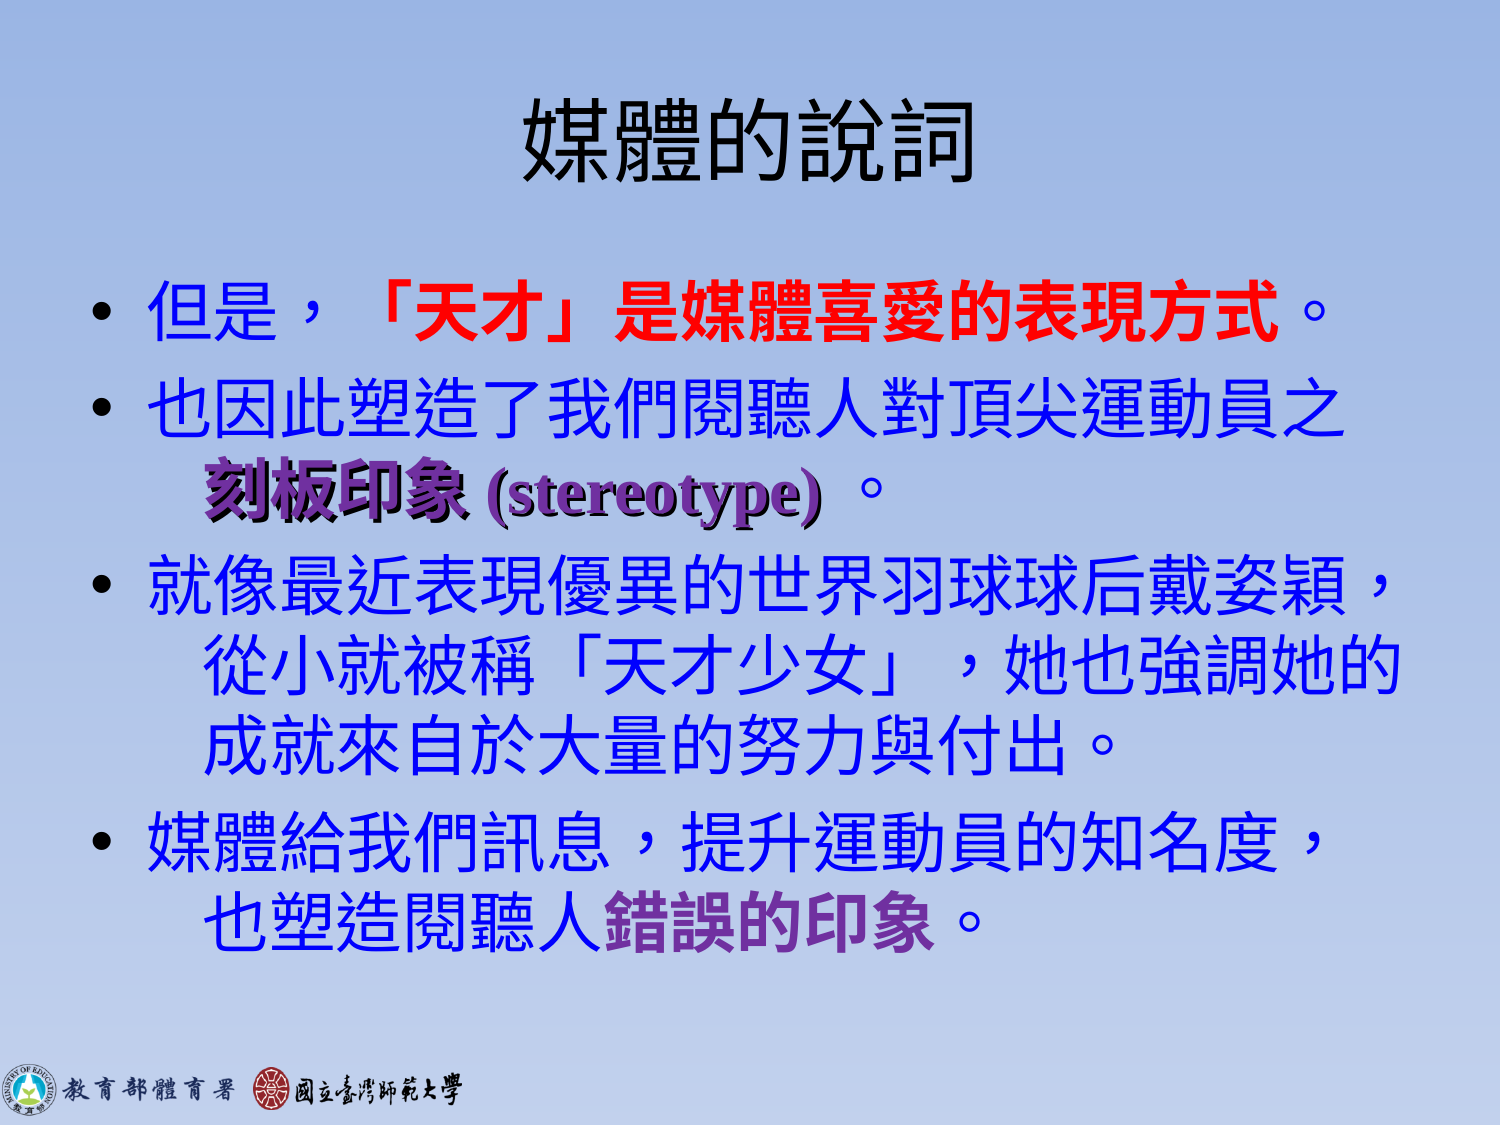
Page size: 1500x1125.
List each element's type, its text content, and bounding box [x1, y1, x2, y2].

title 媒體的說詞 [75, 45, 1426, 233]
list 但是，「天才」是媒體喜愛的表現方式。 也因此塑造了我們閱聽人對頂尖運動員之刻板印象(stereotype)。 就像最近表現優異的世界羽球球后戴姿穎，從小就被稱「天才少女」，她也強調她的成就來自於大量的努力與付出。 媒體給我們訊息，提升運動員的知名度，也塑造閱聽人錯誤的印象。 [75, 262, 1426, 1005]
